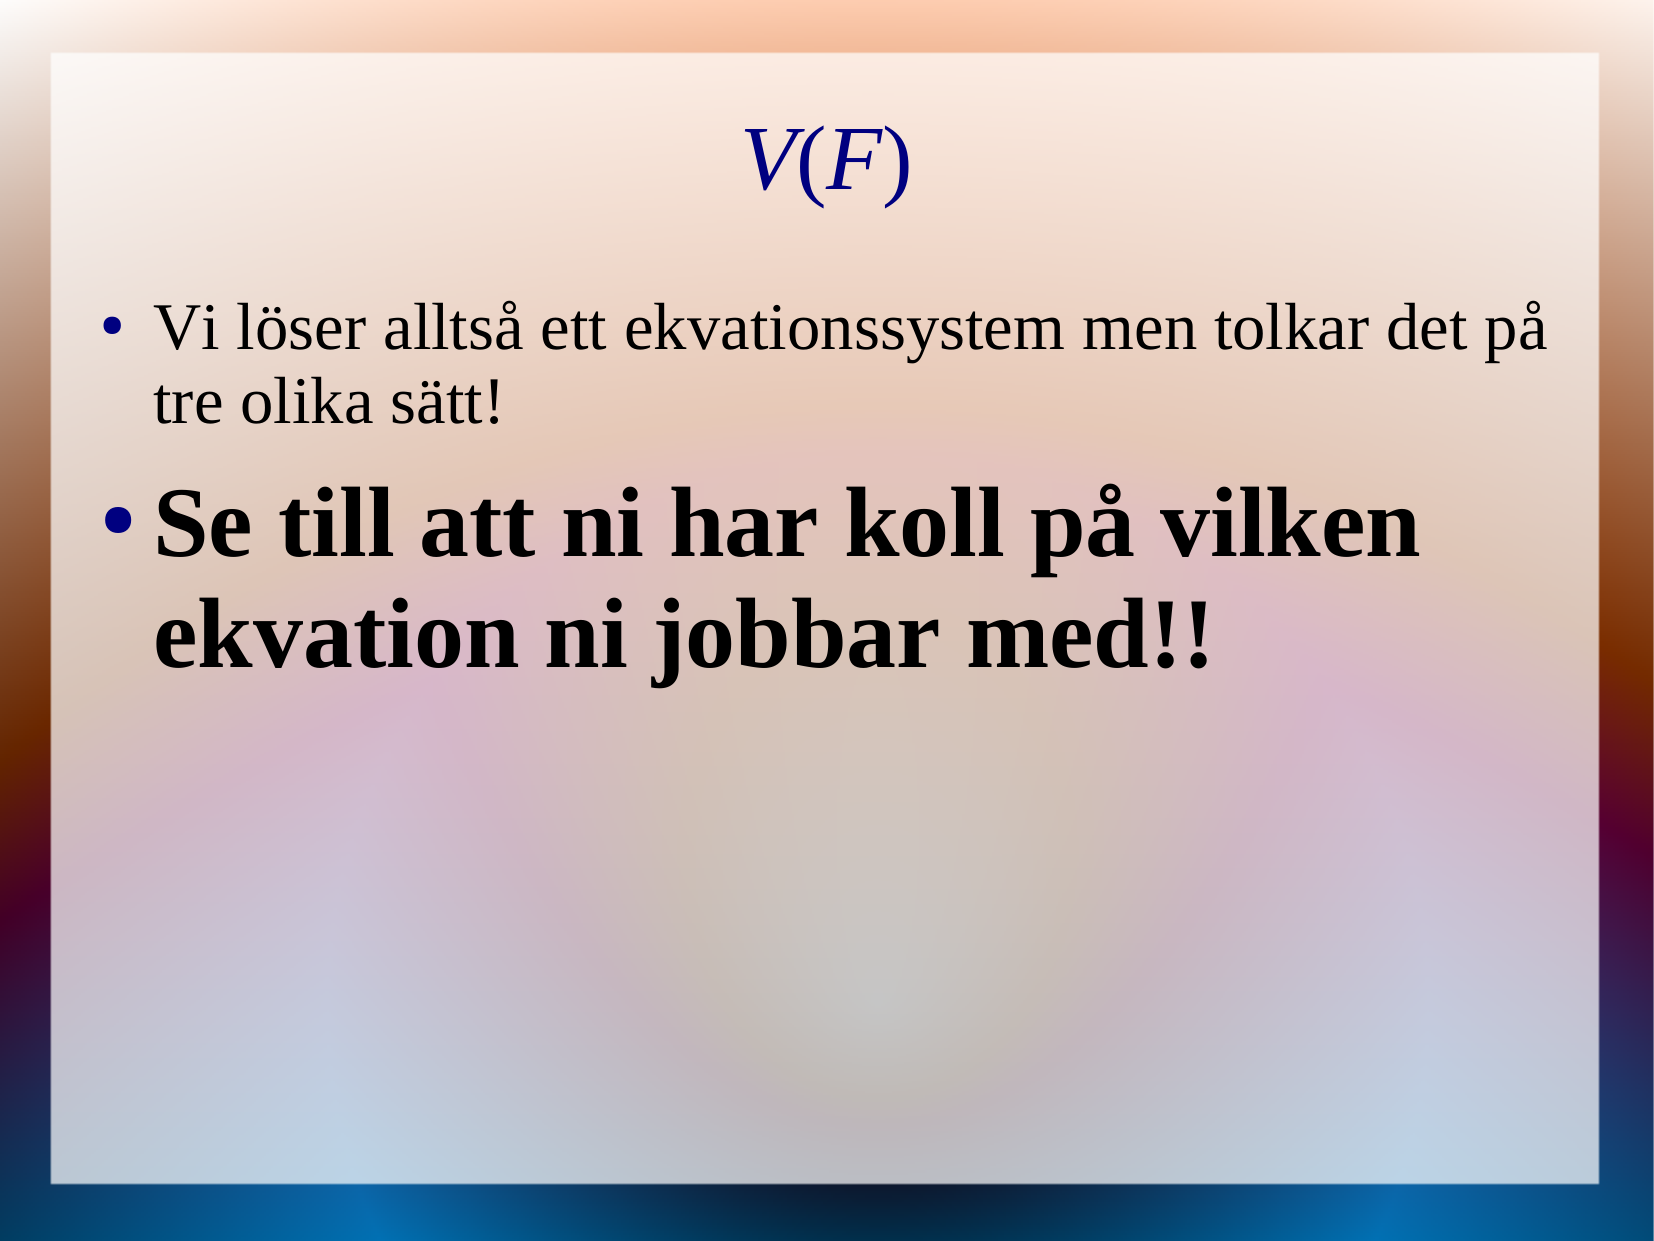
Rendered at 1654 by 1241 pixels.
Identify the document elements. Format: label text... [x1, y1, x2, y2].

title V(F) [82, 62, 1571, 256]
list Vi löser alltså ett ekvationssystem men tolkar det på tre olika sätt! Se till att ni har koll på vilken ekvation ni jobbar med!! [82, 290, 1571, 1019]
picture [0, 0, 1654, 1241]
